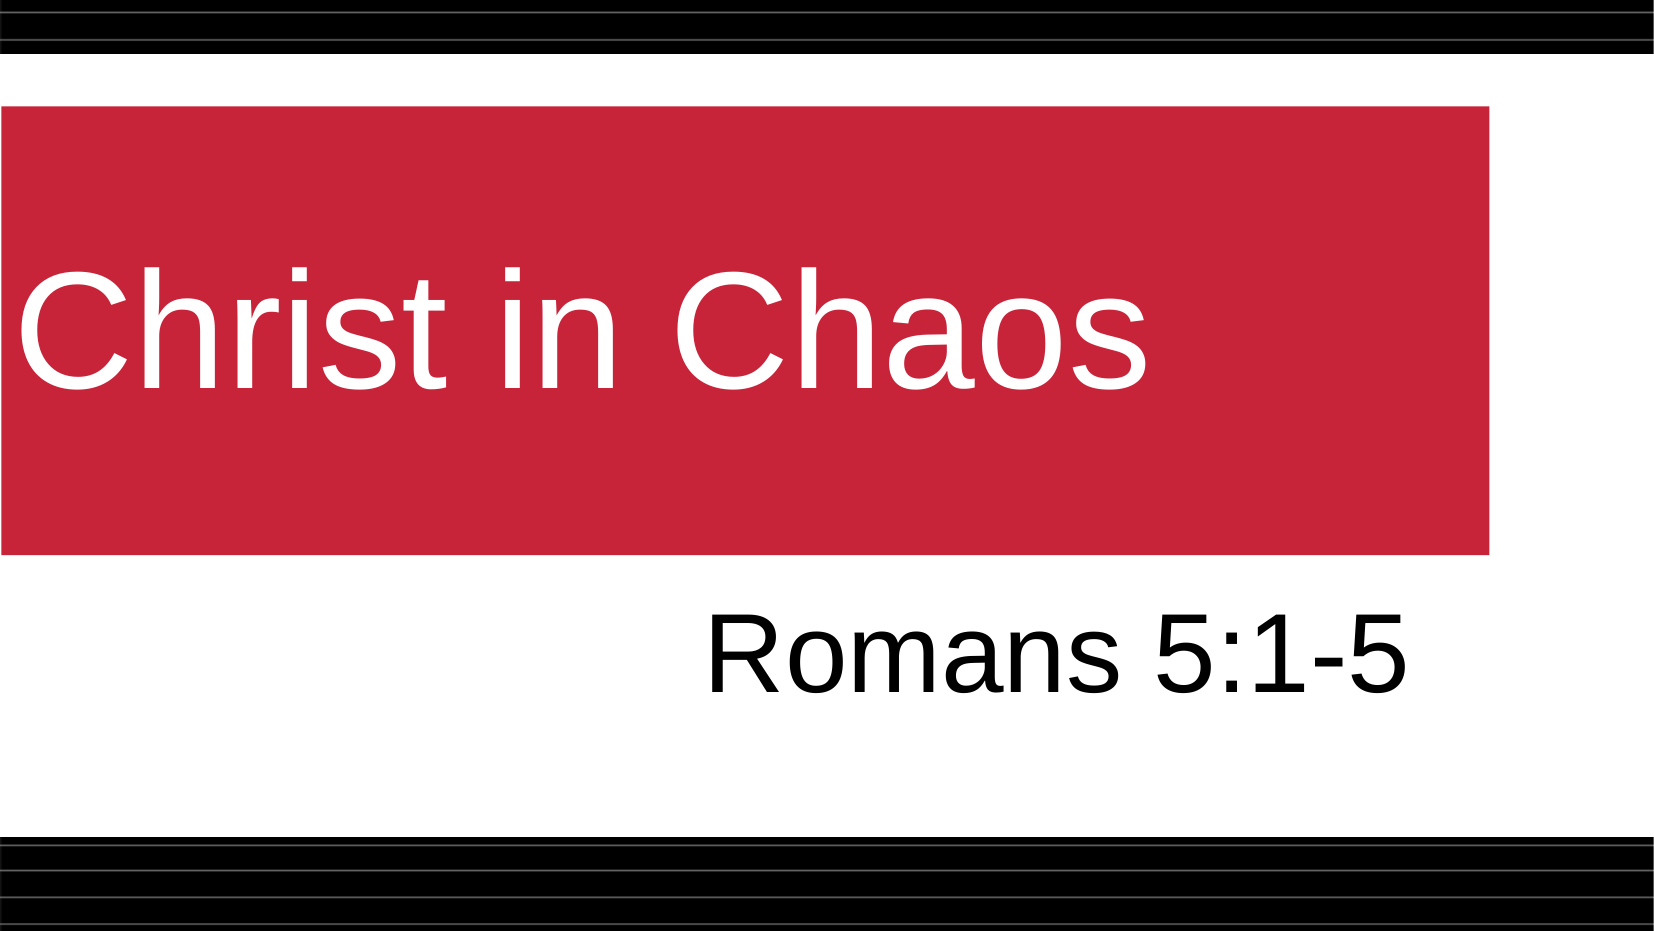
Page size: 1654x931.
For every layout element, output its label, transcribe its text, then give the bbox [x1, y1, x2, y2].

picture [0, 837, 1654, 931]
subtitle Romans 5:1-5 [625, 590, 1489, 804]
title Christ in Chaos [1, 106, 1490, 556]
picture [0, 0, 1654, 54]
